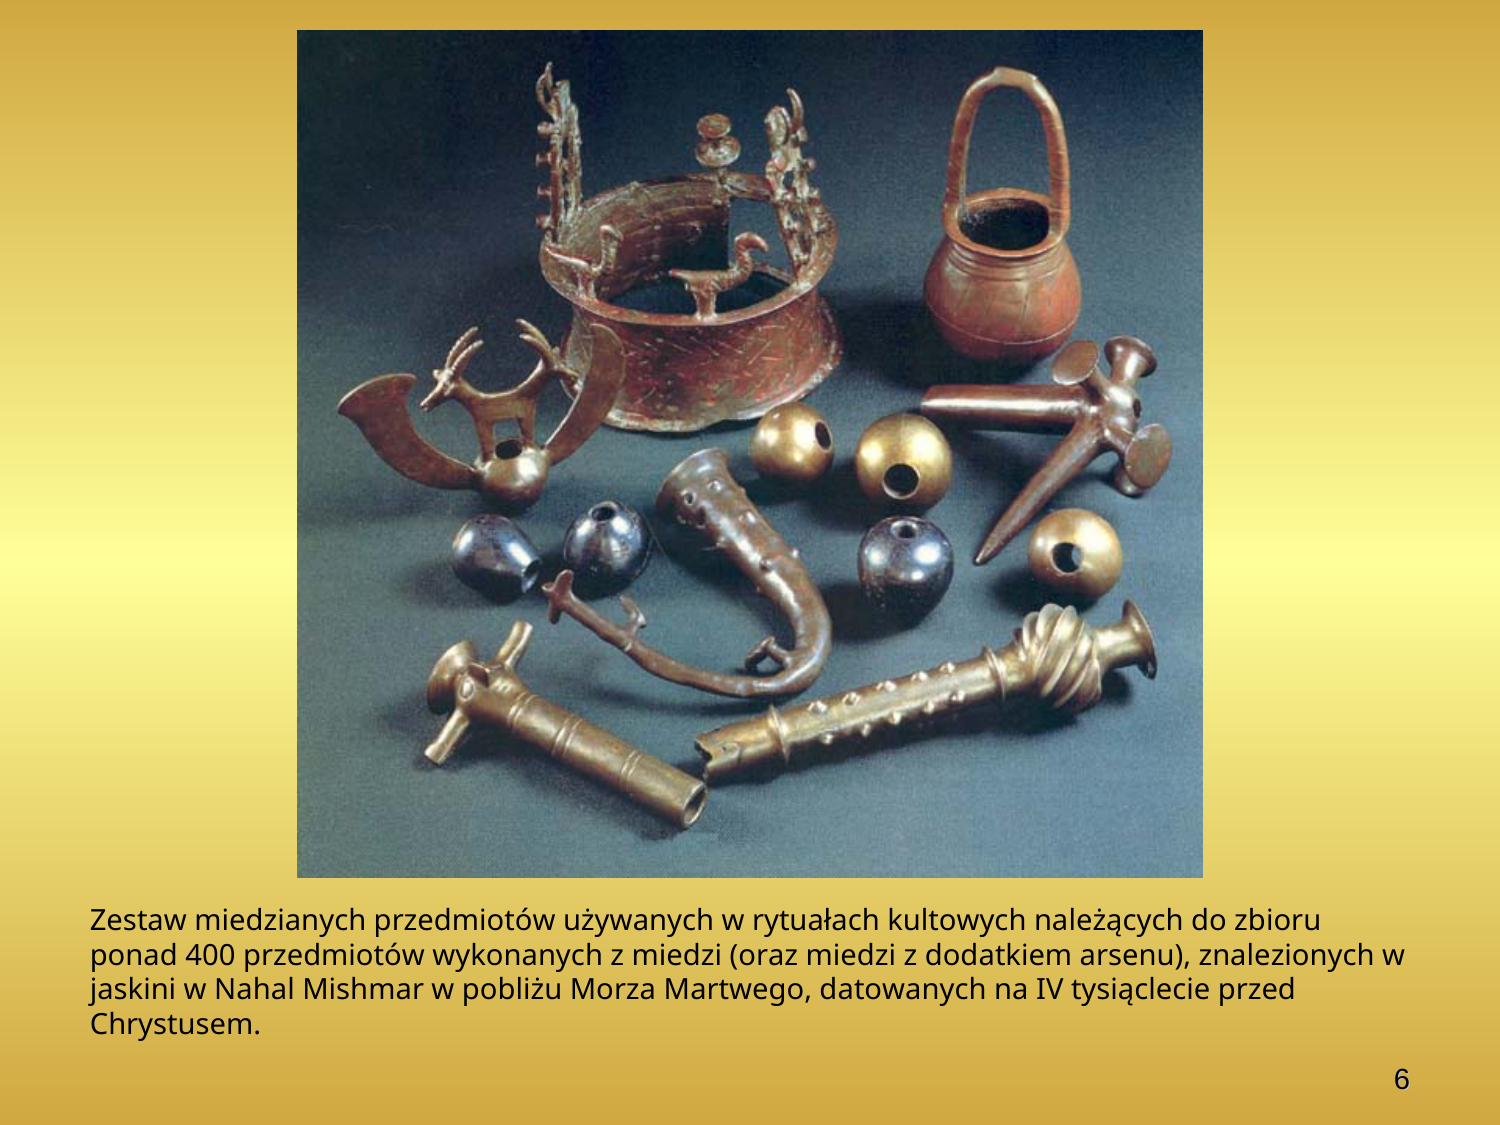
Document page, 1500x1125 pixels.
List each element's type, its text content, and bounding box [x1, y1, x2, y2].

text_box Zestaw miedzianych przedmiotów używanych w rytuałach kultowych należących do zbioru ponad 400 przedmiotów wykonanych z miedzi (oraz miedzi z dodatkiem arsenu), znalezionych w jaskini w Nahal Mishmar w pobliżu Morza Martwego, datowanych na IV tysiąclecie przed Chrystusem. [74, 893, 1422, 1049]
text_box <numer> [1074, 1024, 1426, 1103]
picture [297, 30, 1203, 878]
